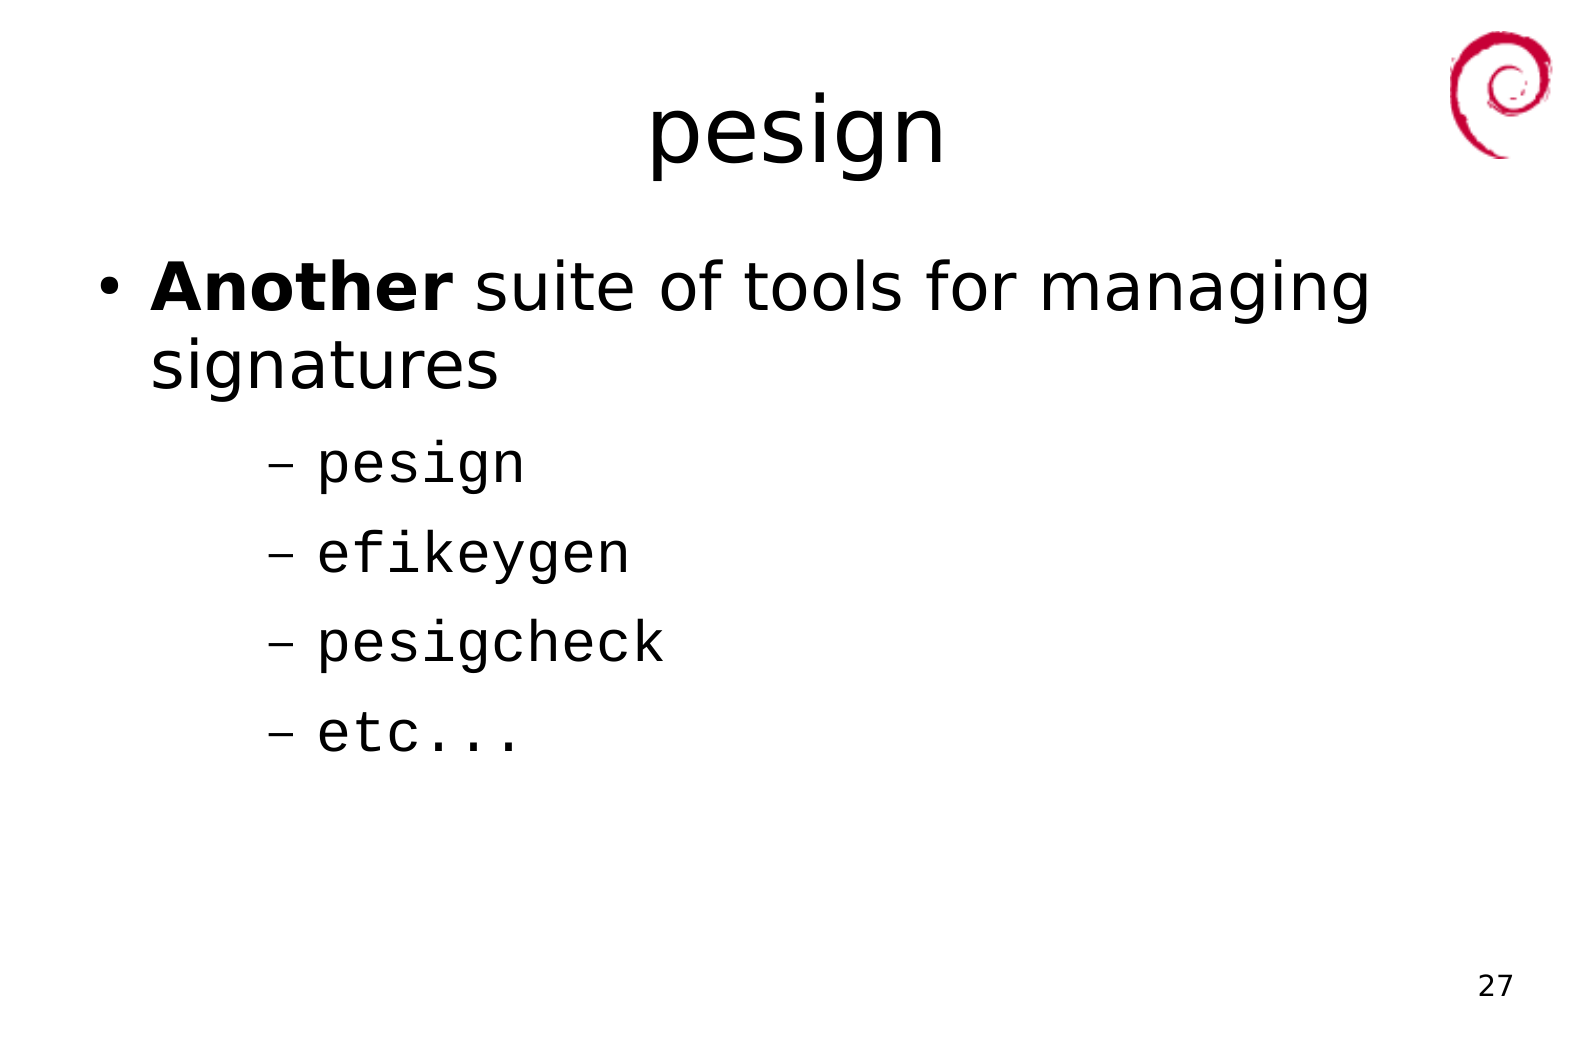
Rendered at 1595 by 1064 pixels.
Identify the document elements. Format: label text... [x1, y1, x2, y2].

picture [1450, 31, 1555, 159]
list Another suite of tools for managing signatures pesign efikeygen pesigcheck etc... [79, 248, 1515, 951]
title pesign [79, 42, 1515, 220]
